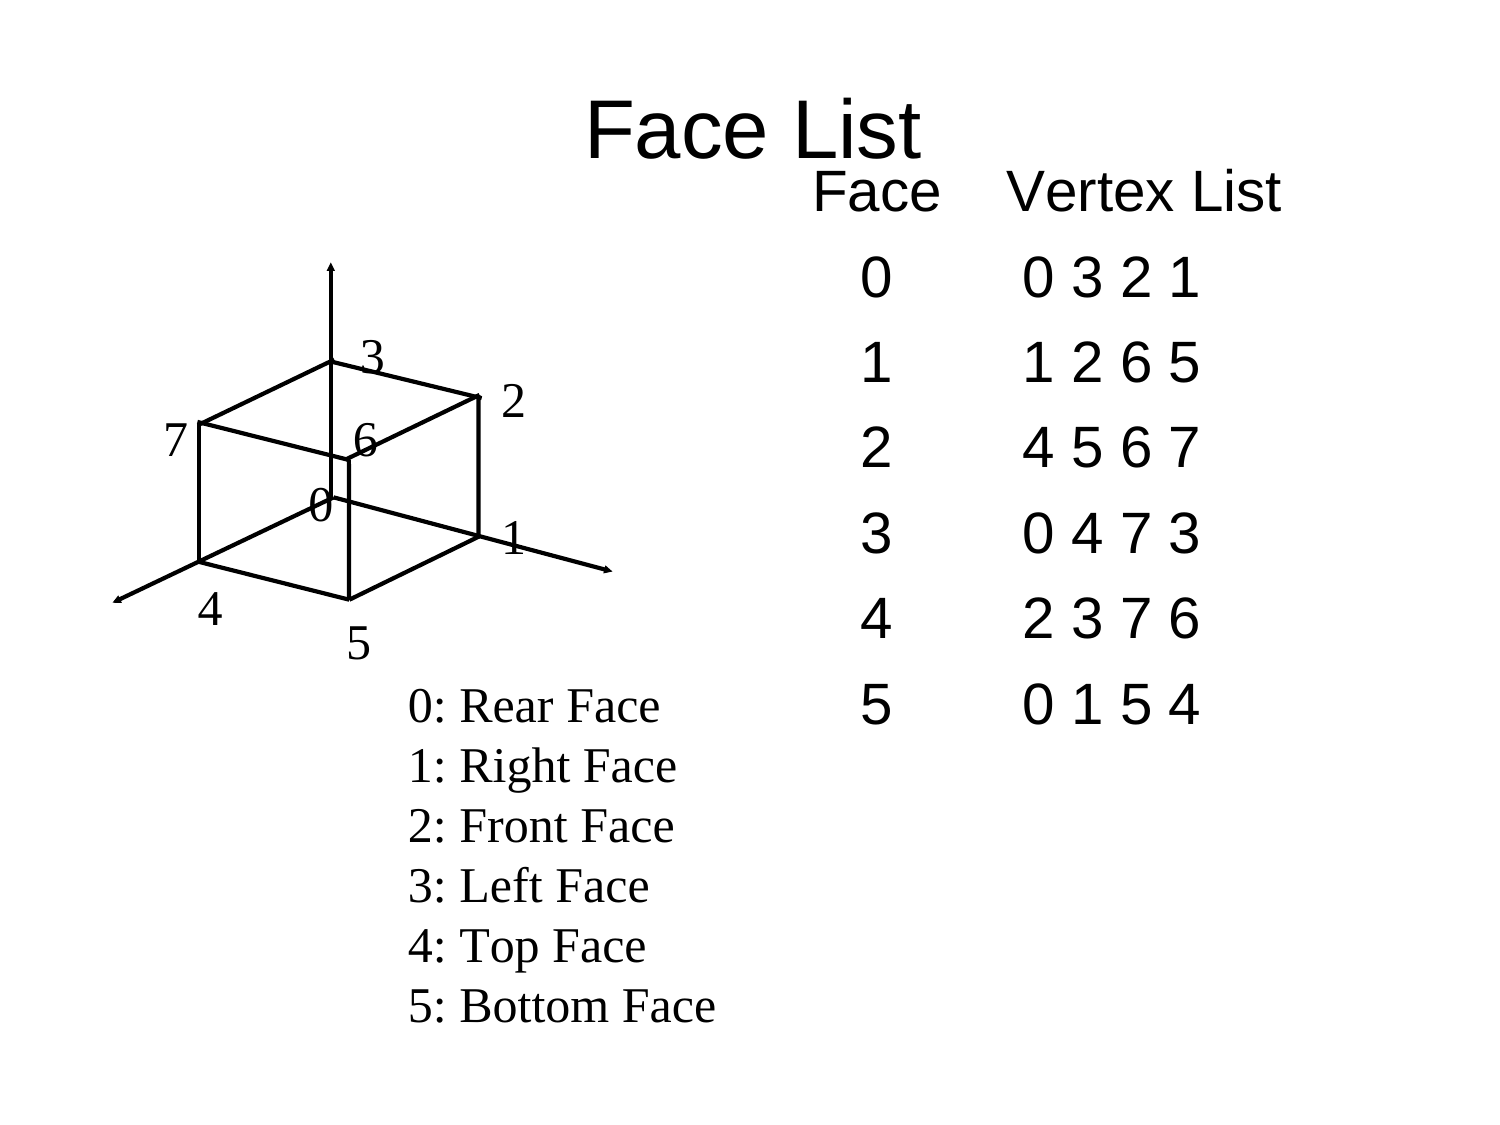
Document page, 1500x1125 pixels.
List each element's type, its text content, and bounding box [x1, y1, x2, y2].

table_cell 0 4 7 3 [992, 487, 1304, 573]
table_cell 5 [763, 658, 992, 744]
text_box 3 [345, 316, 400, 392]
text_box 0: Rear Face 1: Right Face 2: Front Face 3: Left Face 4: Top Face 5: Bottom Face [393, 665, 732, 1041]
title Face List [115, 71, 1391, 175]
text_box 5 [331, 601, 386, 678]
table_cell 3 [763, 487, 992, 573]
text_box 4 [182, 567, 238, 644]
table_cell 0 1 5 4 [992, 658, 1304, 744]
table_cell 0 [763, 231, 992, 317]
text_box 2 [486, 359, 542, 435]
table_cell 0 3 2 1 [992, 231, 1304, 317]
table_cell 4 5 6 7 [992, 402, 1304, 487]
text_box 1 [486, 497, 542, 573]
table_header Face [763, 175, 992, 231]
table_cell 2 [763, 402, 992, 487]
table_header Vertex List [1014, 175, 1037, 206]
text_box 0 [293, 463, 349, 540]
table_header Vertex List [992, 175, 1304, 231]
table_cell 1 2 6 5 [992, 317, 1304, 402]
table_cell 4 [763, 573, 992, 658]
text_box 6 [338, 399, 393, 475]
text_box 7 [148, 399, 204, 475]
table_cell 1 [763, 317, 992, 402]
table_cell 2 3 7 6 [992, 573, 1304, 658]
